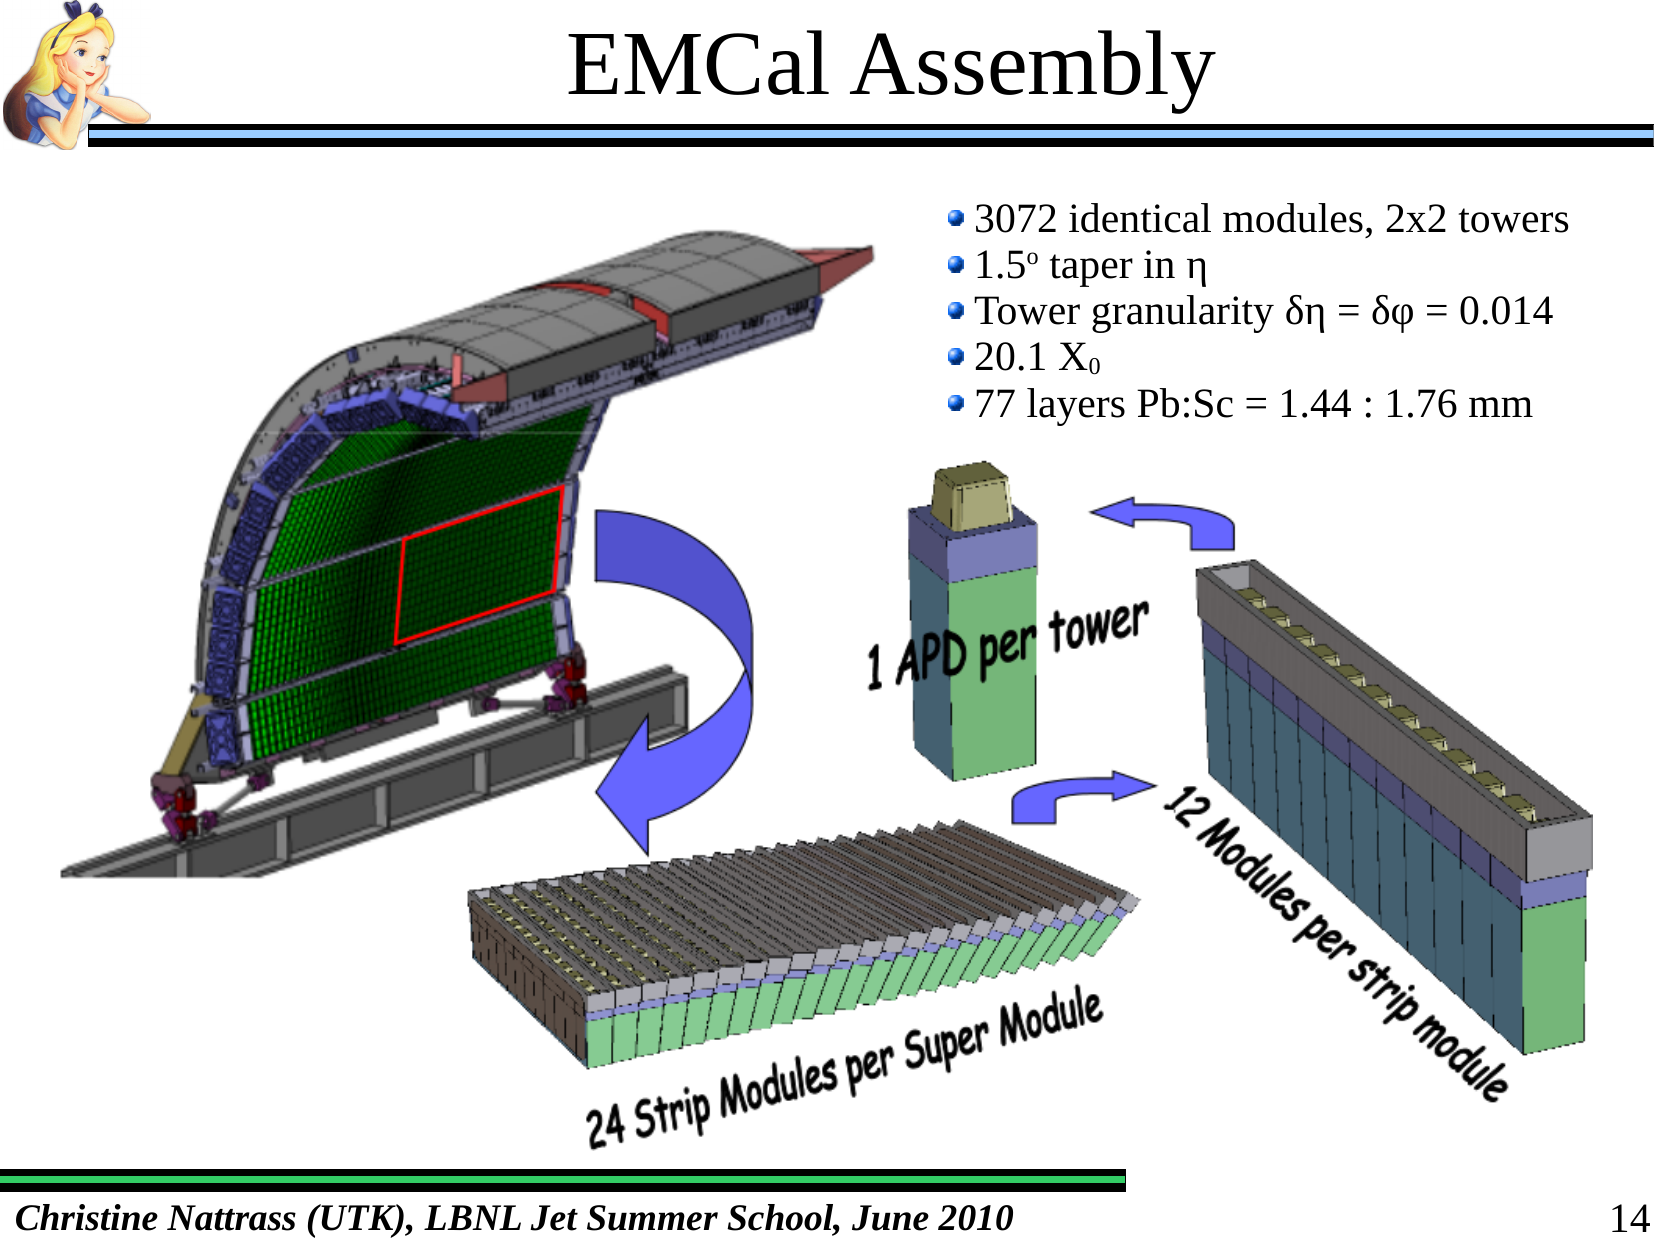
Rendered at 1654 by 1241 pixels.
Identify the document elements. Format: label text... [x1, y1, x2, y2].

title EMCal Assembly [129, 12, 1654, 115]
picture [3, 0, 151, 150]
text_box 3072 identical modules, 2x2 towers 1.5o taper in η Tower granularity δη = δφ = 0.014 20.1 X0 77 layers Pb:Sc = 1.44 : 1.76 mm [933, 187, 1654, 449]
picture [60, 211, 1593, 1151]
